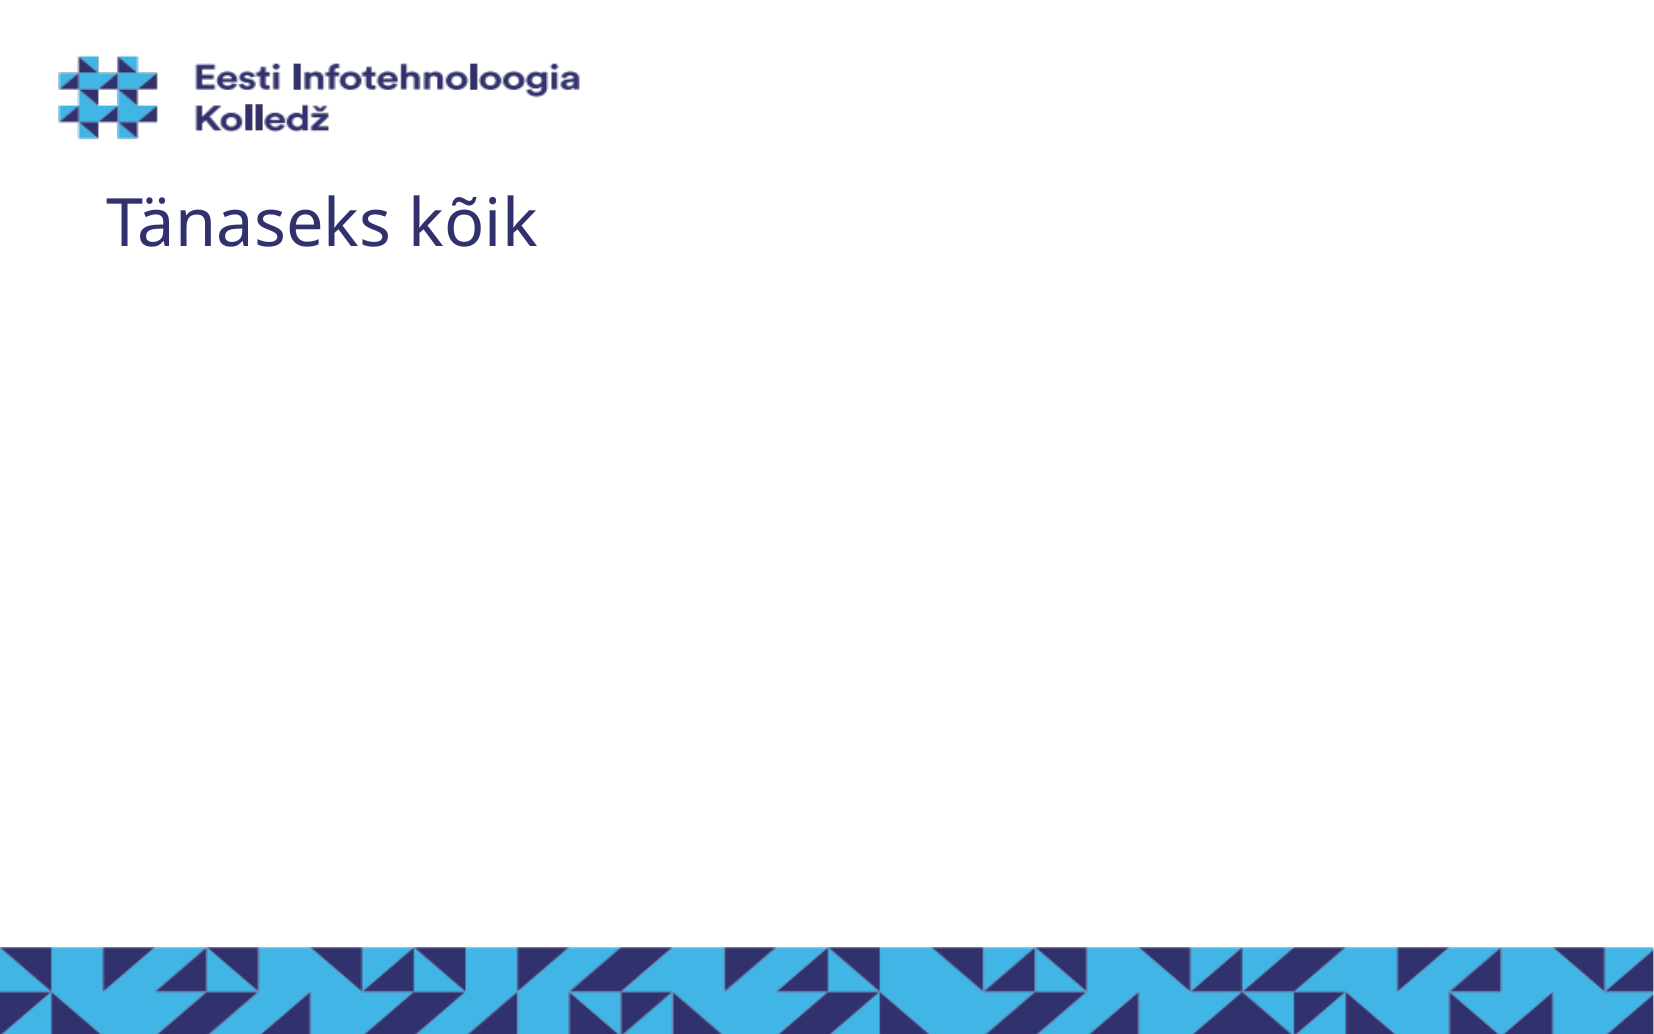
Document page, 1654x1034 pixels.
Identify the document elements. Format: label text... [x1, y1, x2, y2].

title Tänaseks kõik [106, 134, 1243, 308]
